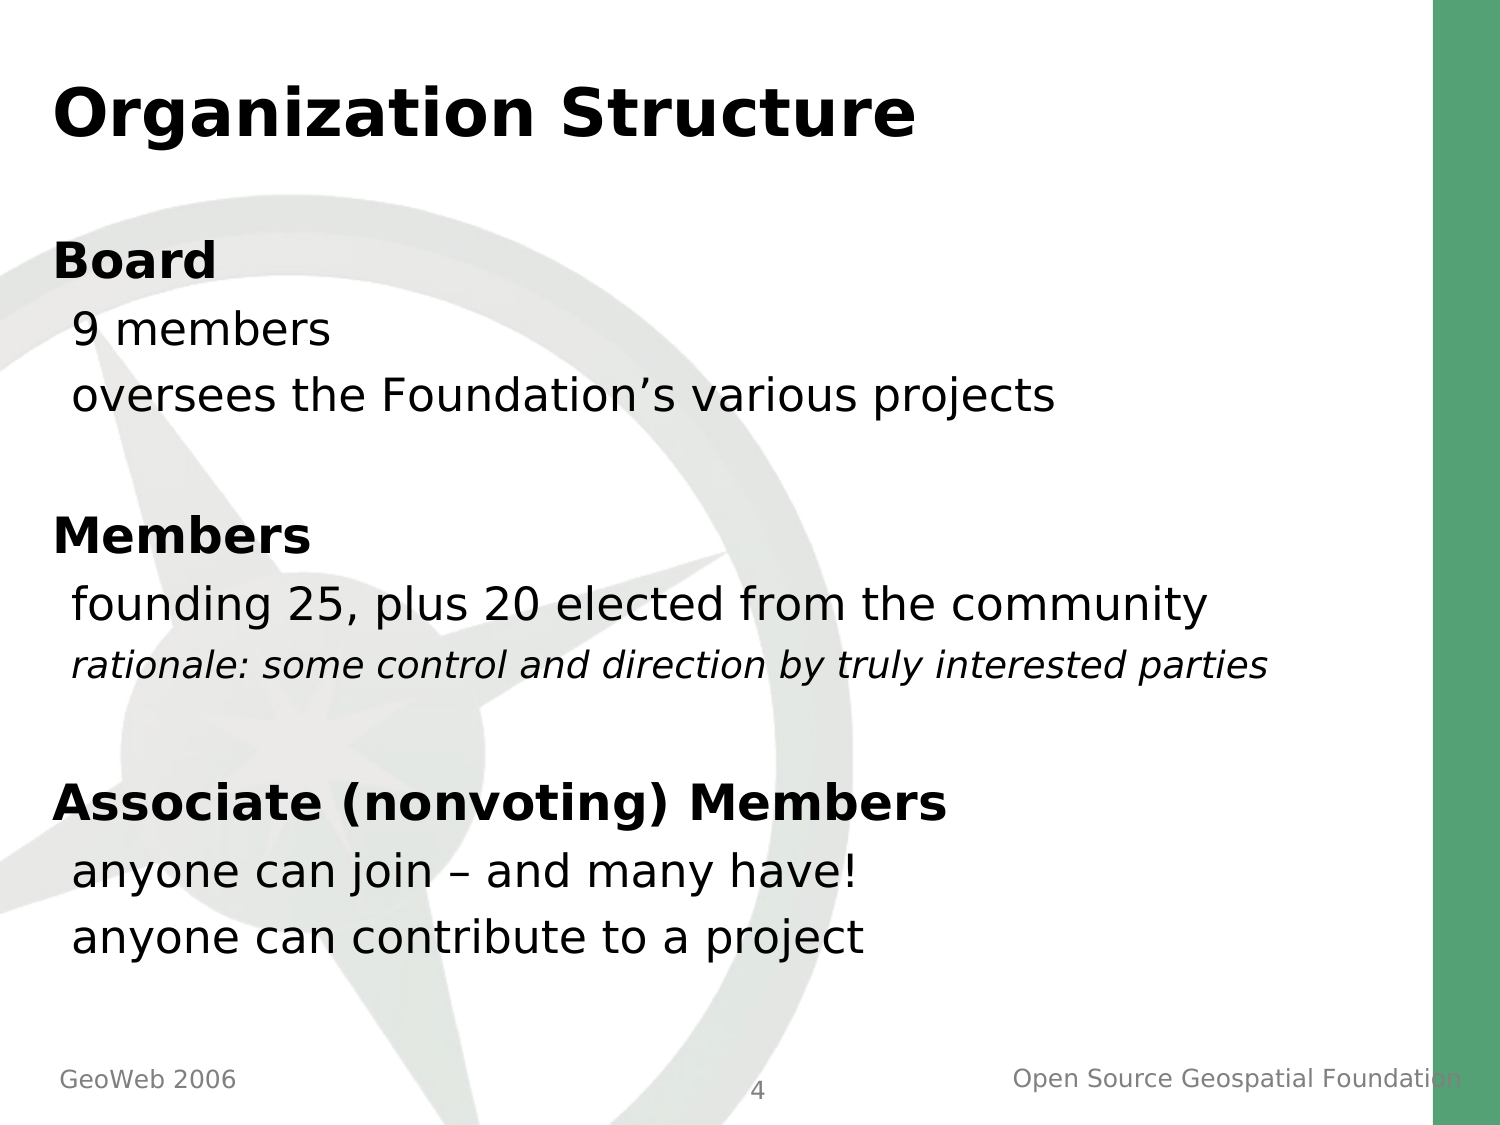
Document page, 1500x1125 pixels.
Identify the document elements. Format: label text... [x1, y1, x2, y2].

list Board 9 members oversees the Foundation’s various projects Members founding 25, plus 20 elected from the community rationale: some control and direction by truly interested parties Associate (nonvoting) Members anyone can join – and many have! anyone can contribute to a project [52, 232, 1313, 1051]
title Organization Structure [52, 22, 1313, 210]
picture [0, 174, 925, 1125]
